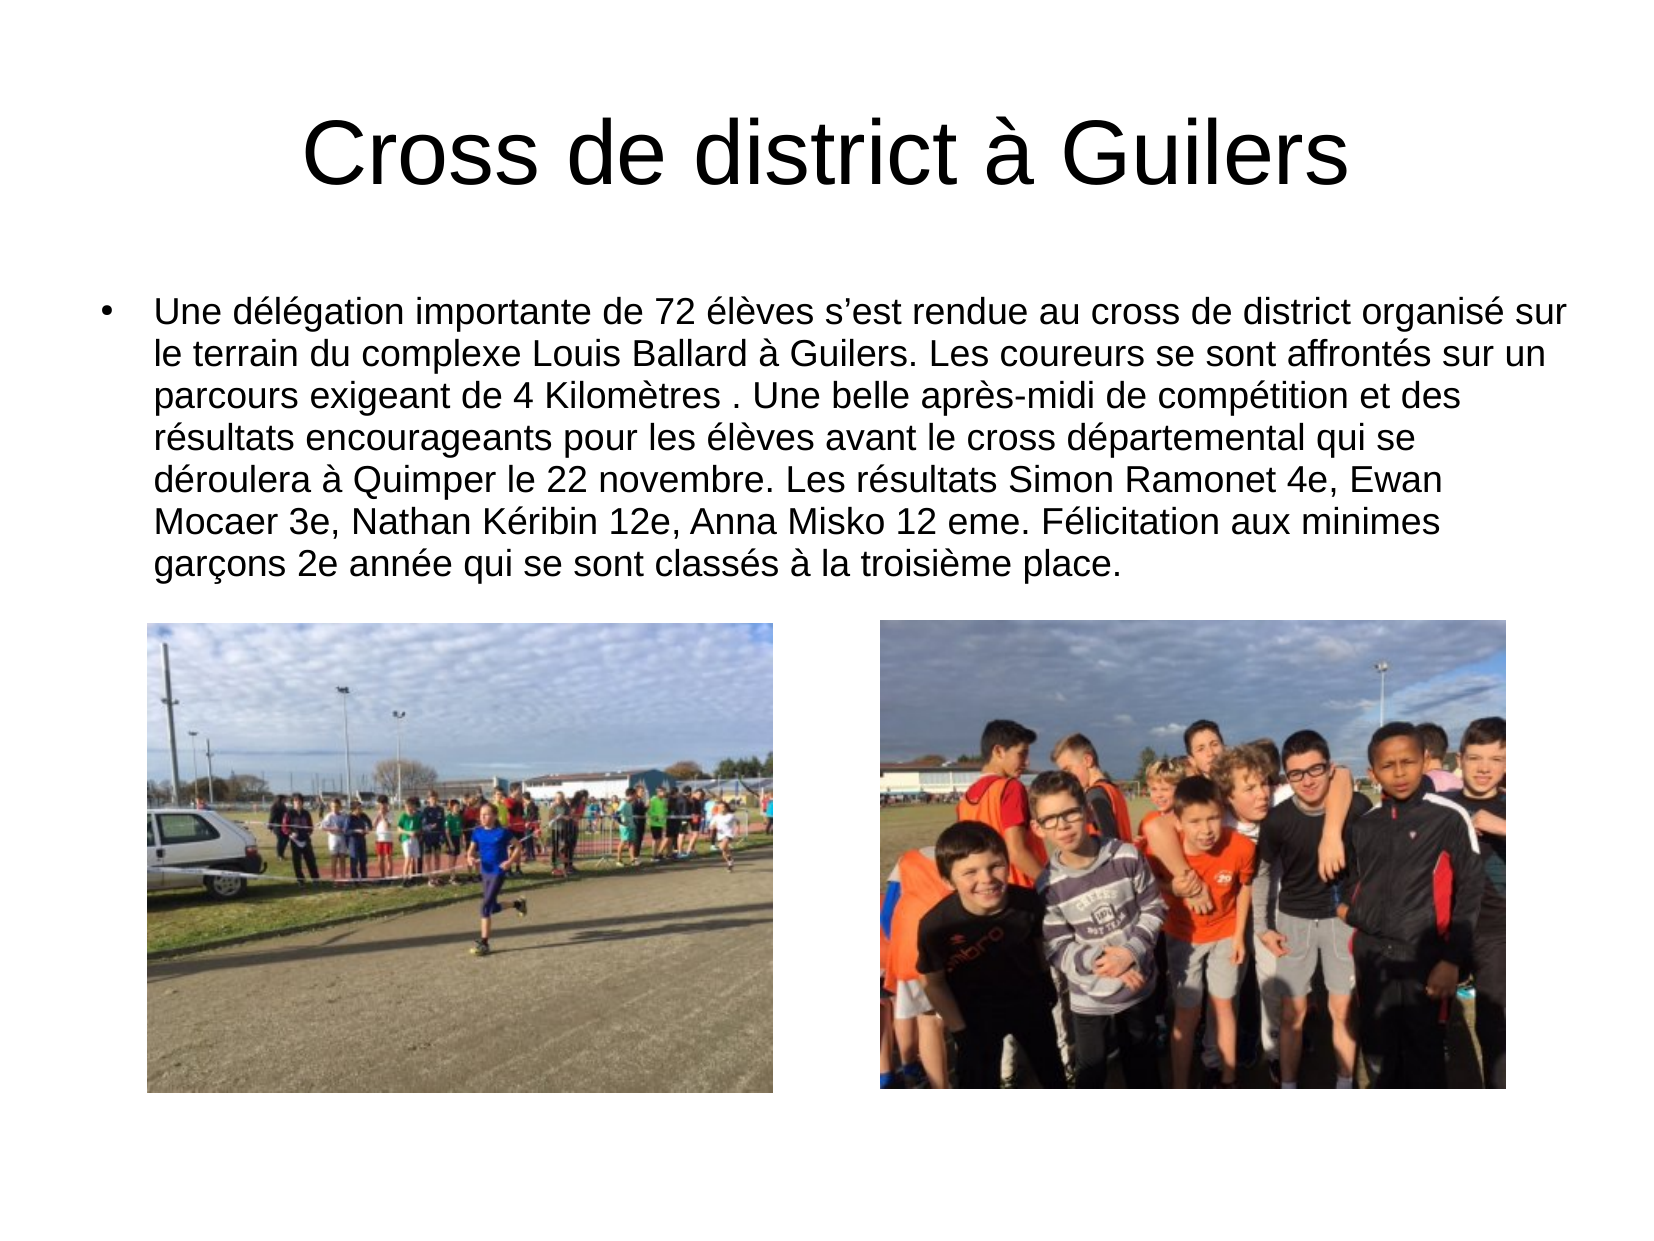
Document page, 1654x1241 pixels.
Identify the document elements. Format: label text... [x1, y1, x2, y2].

list Une délégation importante de 72 élèves s’est rendue au cross de district organisé sur le terrain du complexe Louis Ballard à Guilers. Les coureurs se sont affrontés sur un parcours exigeant de 4 Kilomètres . Une belle après-midi de compétition et des résultats encourageants pour les élèves avant le cross départemental qui se déroulera à Quimper le 22 novembre. Les résultats Simon Ramonet 4e, Ewan Mocaer 3e, Nathan Kéribin 12e, Anna Misko 12 eme. Félicitation aux minimes garçons 2e année qui se sont classés à la troisième place. [82, 290, 1571, 1109]
picture [147, 623, 773, 1093]
picture [880, 620, 1506, 1089]
title Cross de district à Guilers [82, 49, 1571, 257]
